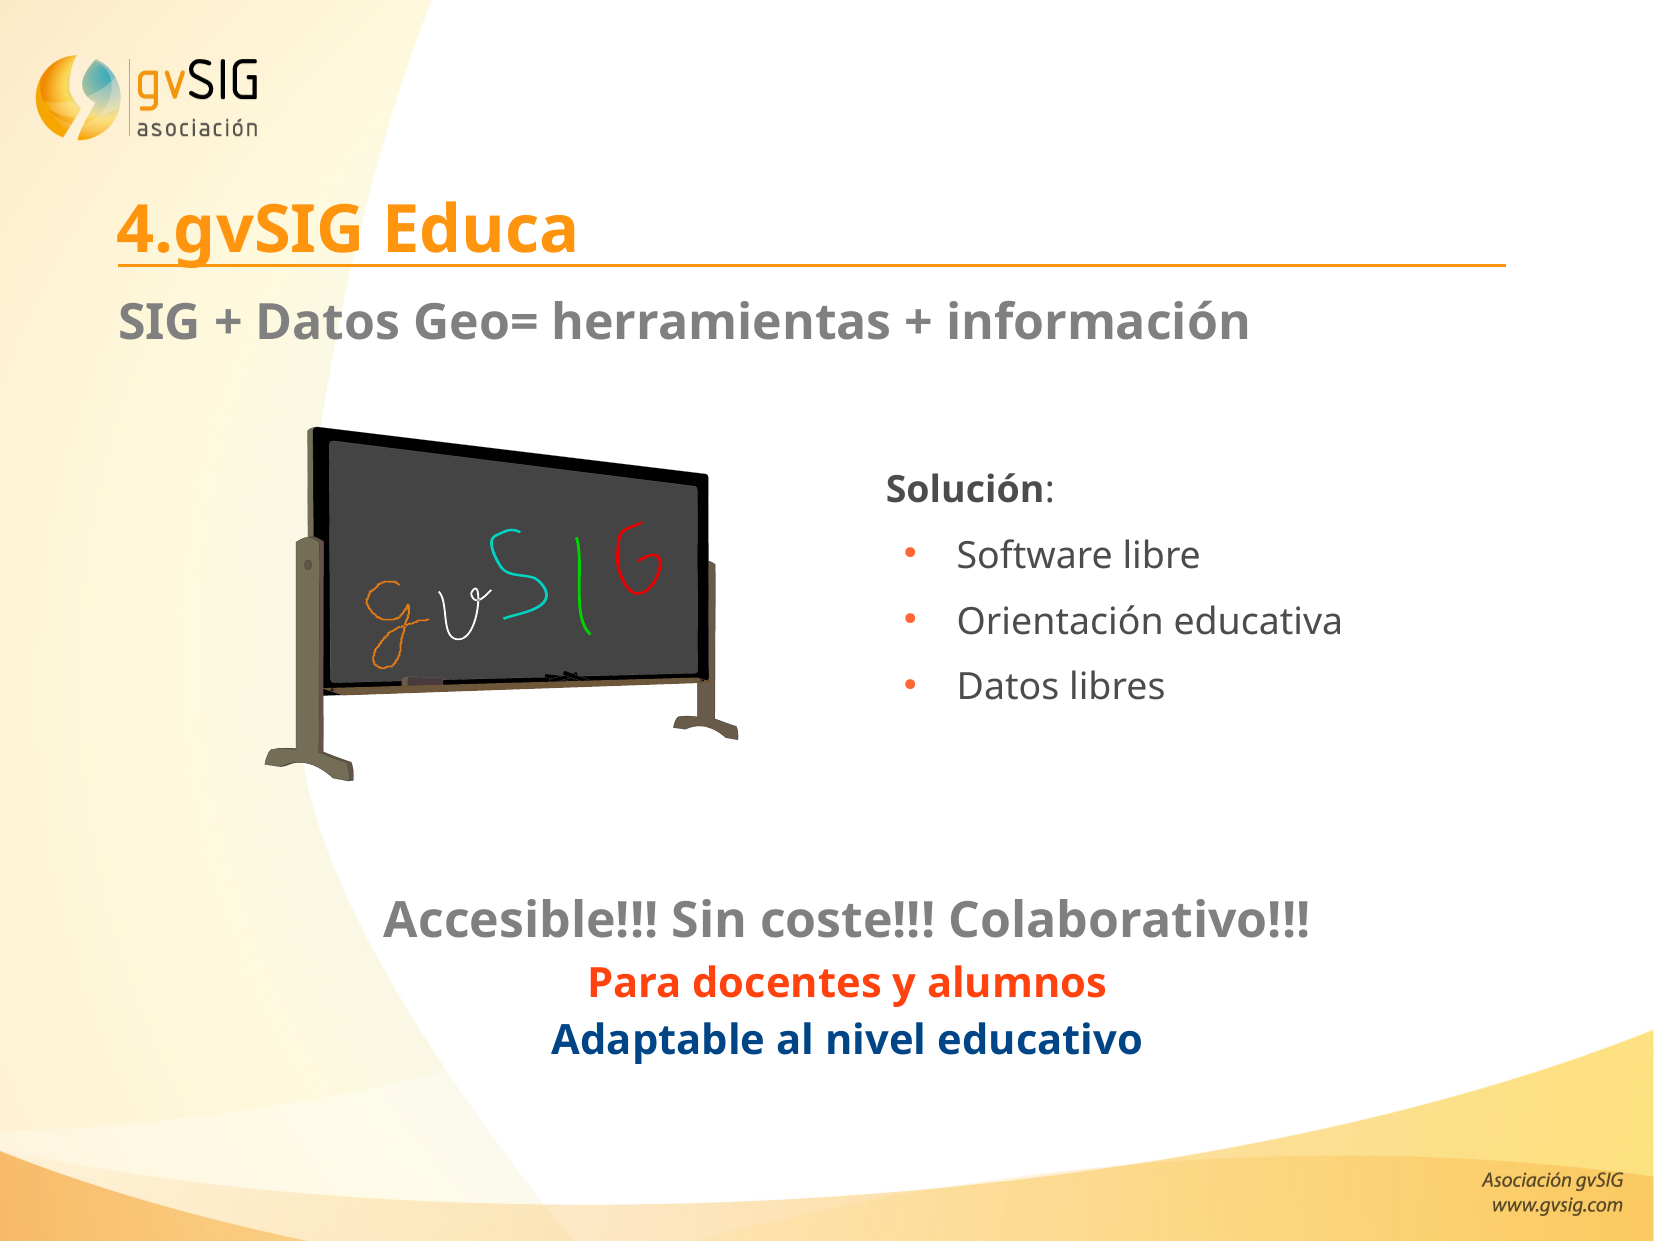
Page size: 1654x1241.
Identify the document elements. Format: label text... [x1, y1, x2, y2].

title SIG + Datos Geo= herramientas + información [118, 276, 1477, 365]
list Solución: Software libre Orientación educativa Datos libres [885, 397, 1607, 896]
picture [0, 0, 1654, 1241]
title 4.gvSIG Educa [116, 177, 1605, 276]
title Accesible!!! Sin coste!!! Colaborativo!!! Para docentes y alumnos Adaptable al nivel educativo [88, 896, 1607, 1054]
